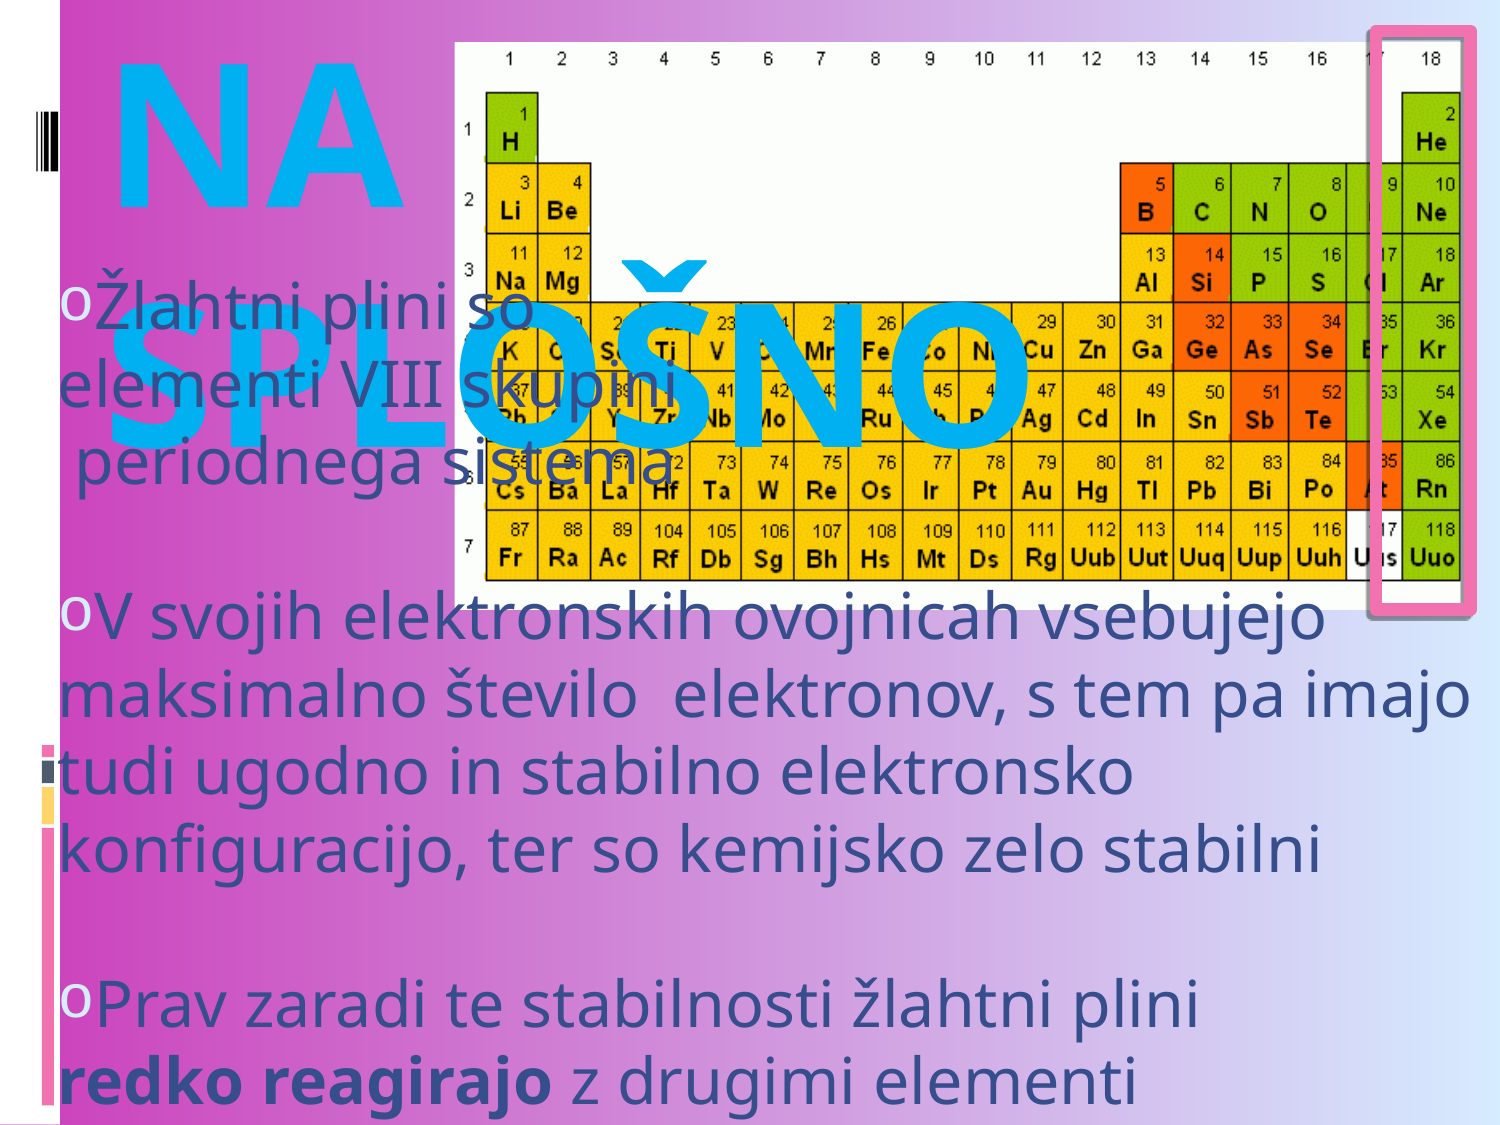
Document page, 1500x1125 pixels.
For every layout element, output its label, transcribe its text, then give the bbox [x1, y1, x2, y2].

picture [454, 42, 1365, 385]
title NA SPLOŠNO [88, 0, 1364, 272]
picture [492, 327, 563, 385]
picture [1382, 42, 1460, 385]
subtitle Žlahtni plini so elementi VIII skupini periodnega sistema V svojih elektronskih ovojnicah vsebujejo maksimalno število elektronov, s tem pa imajo tudi ugodno in stabilno elektronsko konfiguracijo, ter so kemijsko zelo stabilni Prav zaradi te stabilnosti žlahtni plini redko reagirajo z drugimi elementi [1382, 385, 1459, 603]
picture [509, 299, 523, 303]
picture [924, 328, 995, 385]
picture [761, 342, 786, 385]
subtitle Žlahtni plini so elementi VIII skupini periodnega sistema V svojih elektronskih ovojnicah vsebujejo maksimalno število elektronov, s tem pa imajo tudi ugodno in stabilno elektronsko konfiguracijo, ter so kemijsko zelo stabilni Prav zaradi te stabilnosti žlahtni plini redko reagirajo z drugimi elementi [41, 385, 1500, 1125]
picture [1366, 42, 1370, 385]
picture [634, 378, 648, 385]
